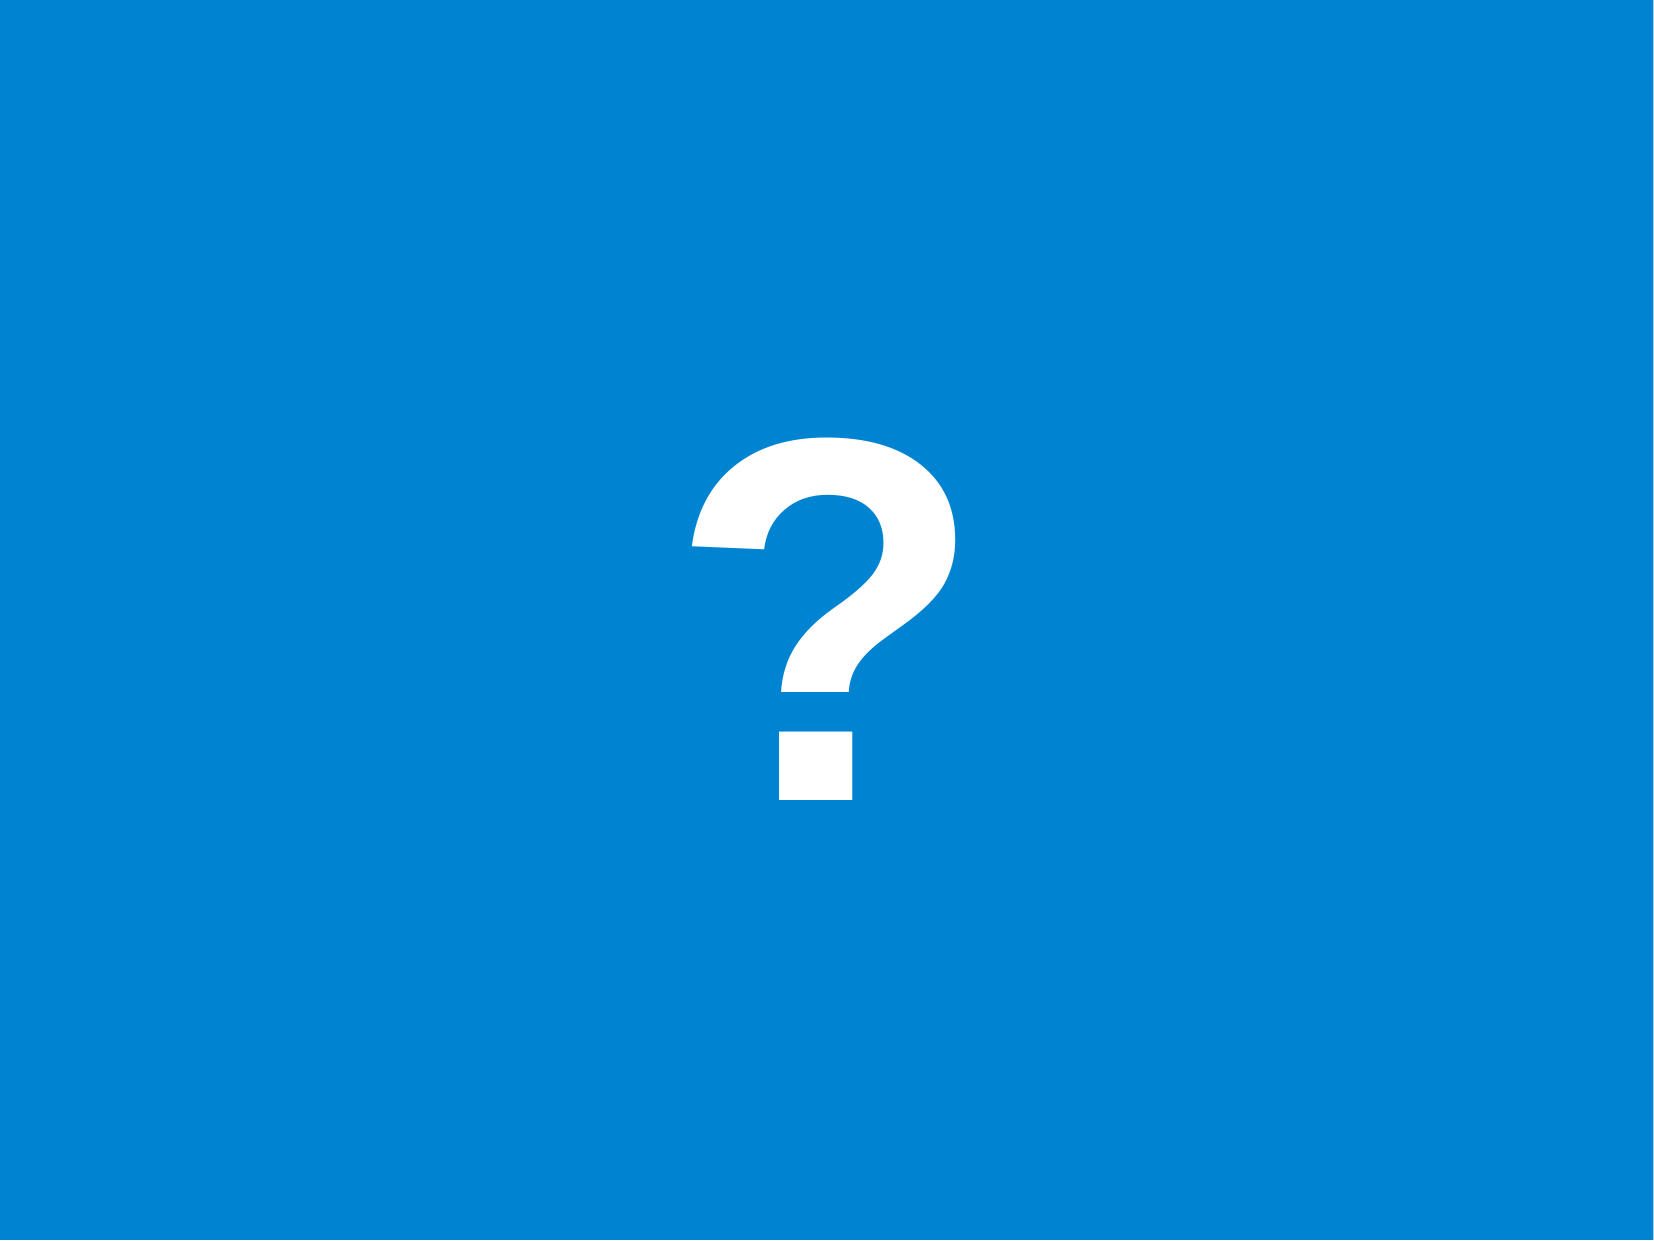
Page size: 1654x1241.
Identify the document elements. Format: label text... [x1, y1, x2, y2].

subtitle ? [0, 0, 1654, 1241]
